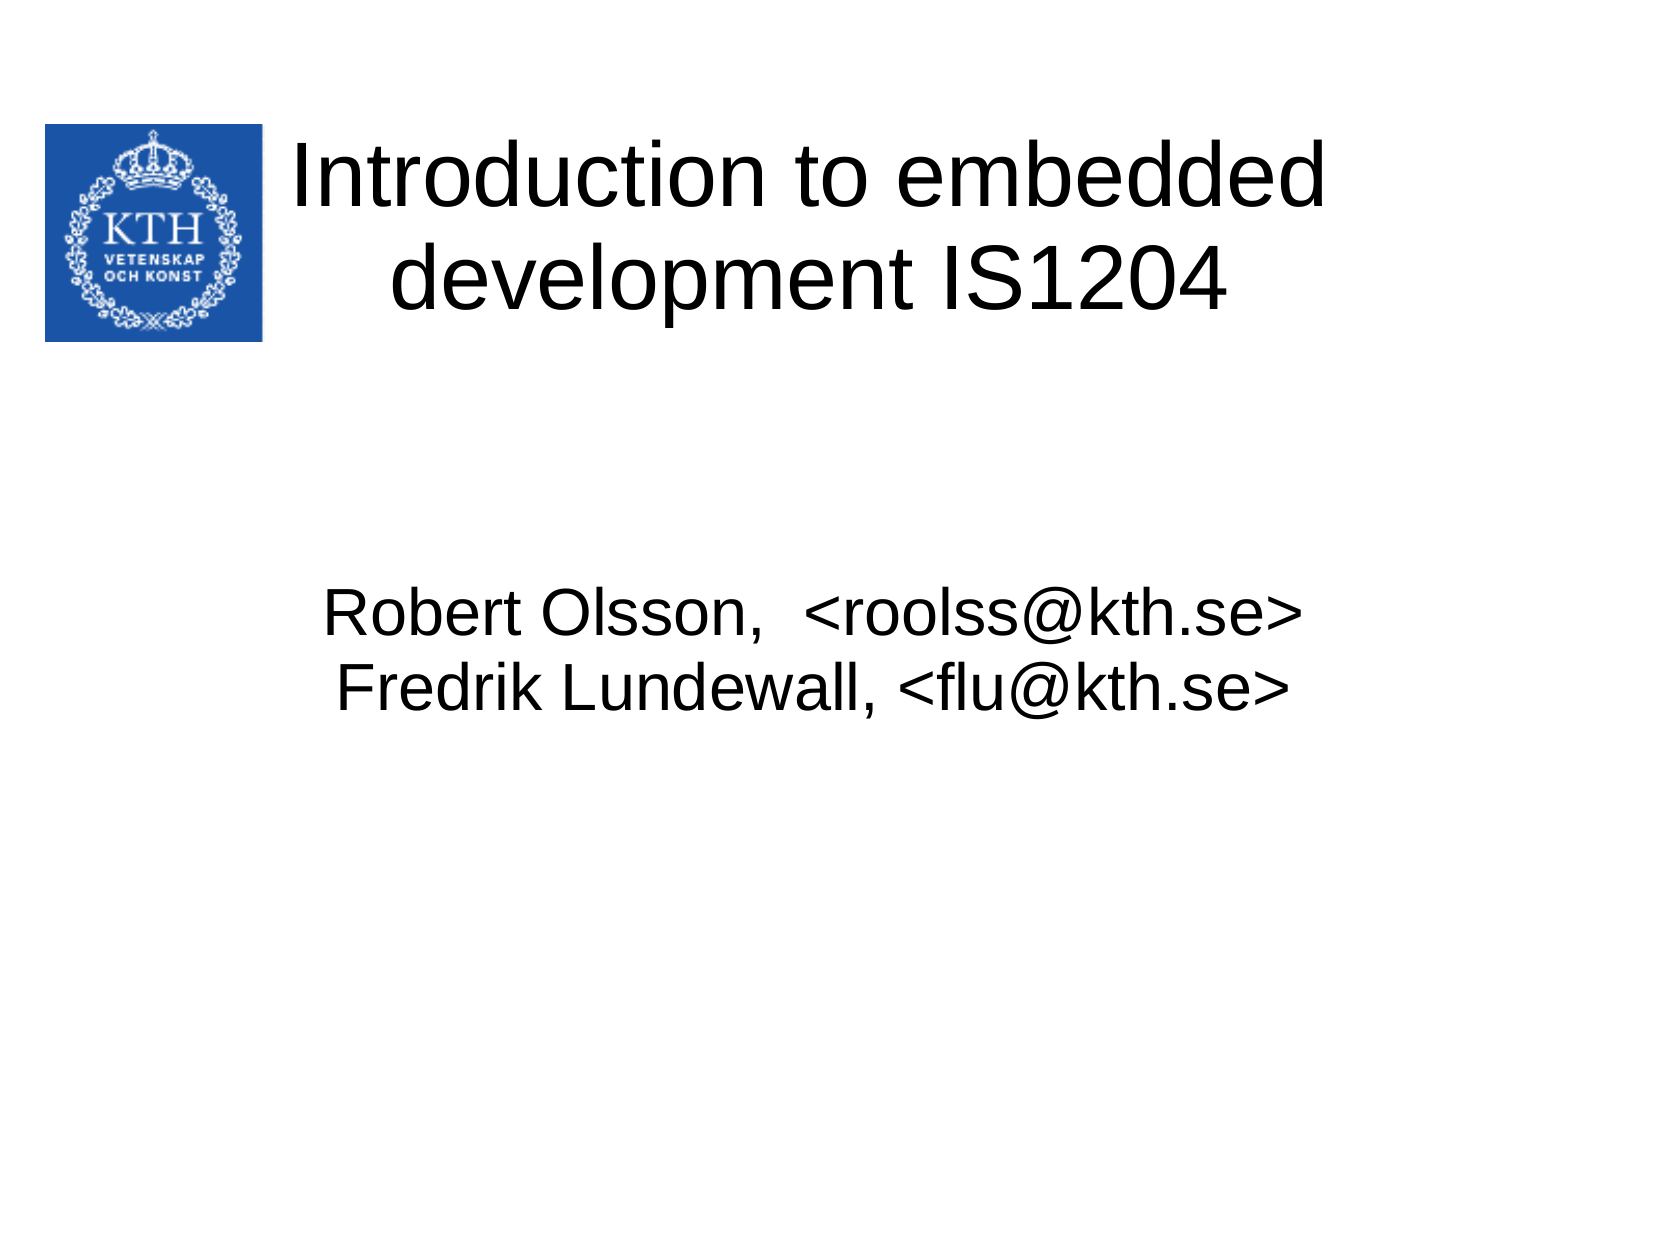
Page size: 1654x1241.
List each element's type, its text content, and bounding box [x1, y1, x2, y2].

title Introduction to embedded development IS1204 [30, 122, 1591, 331]
picture [45, 124, 265, 342]
subtitle Robert Olsson, <roolss@kth.se> Fredrik Lundewall, <flu@kth.se> [86, 290, 1542, 1010]
